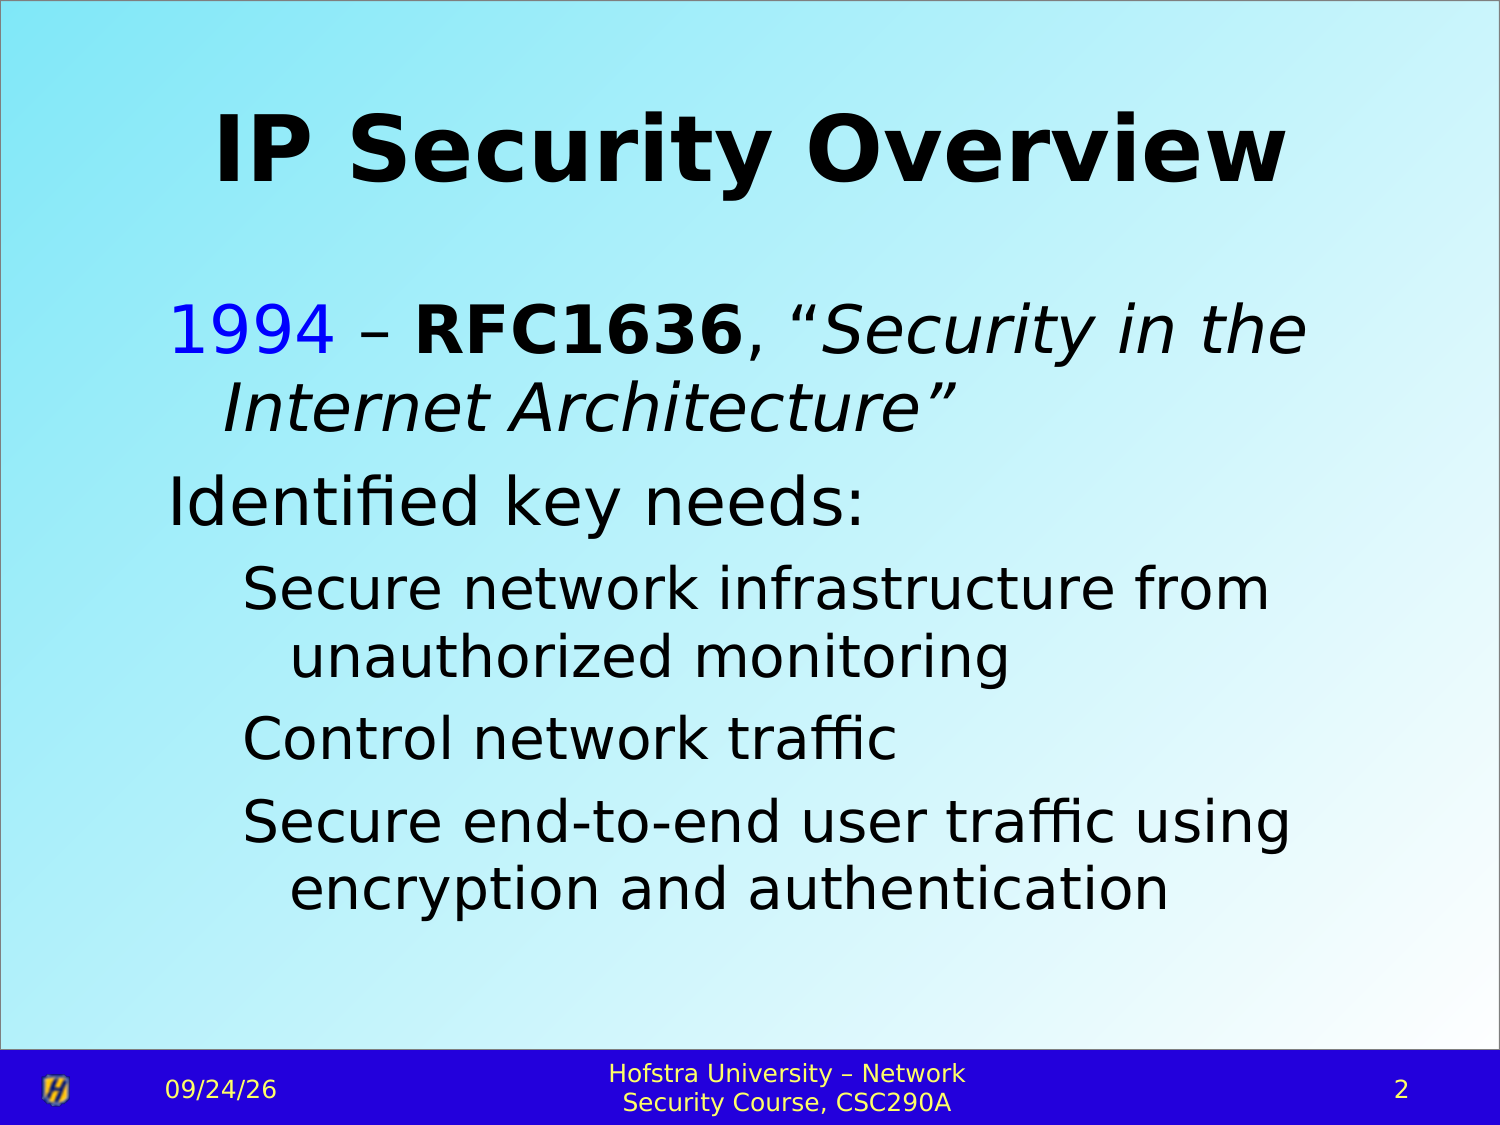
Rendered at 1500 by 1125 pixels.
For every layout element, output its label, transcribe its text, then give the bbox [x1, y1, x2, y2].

list 1994 – RFC1636, “Security in the Internet Architecture” Identified key needs: Secure network infrastructure from unauthorized monitoring Control network traffic Secure end-to-end user traffic using encryption and authentication [152, 283, 1428, 959]
picture [37, 1072, 76, 1110]
title IP Security Overview [112, 85, 1391, 212]
